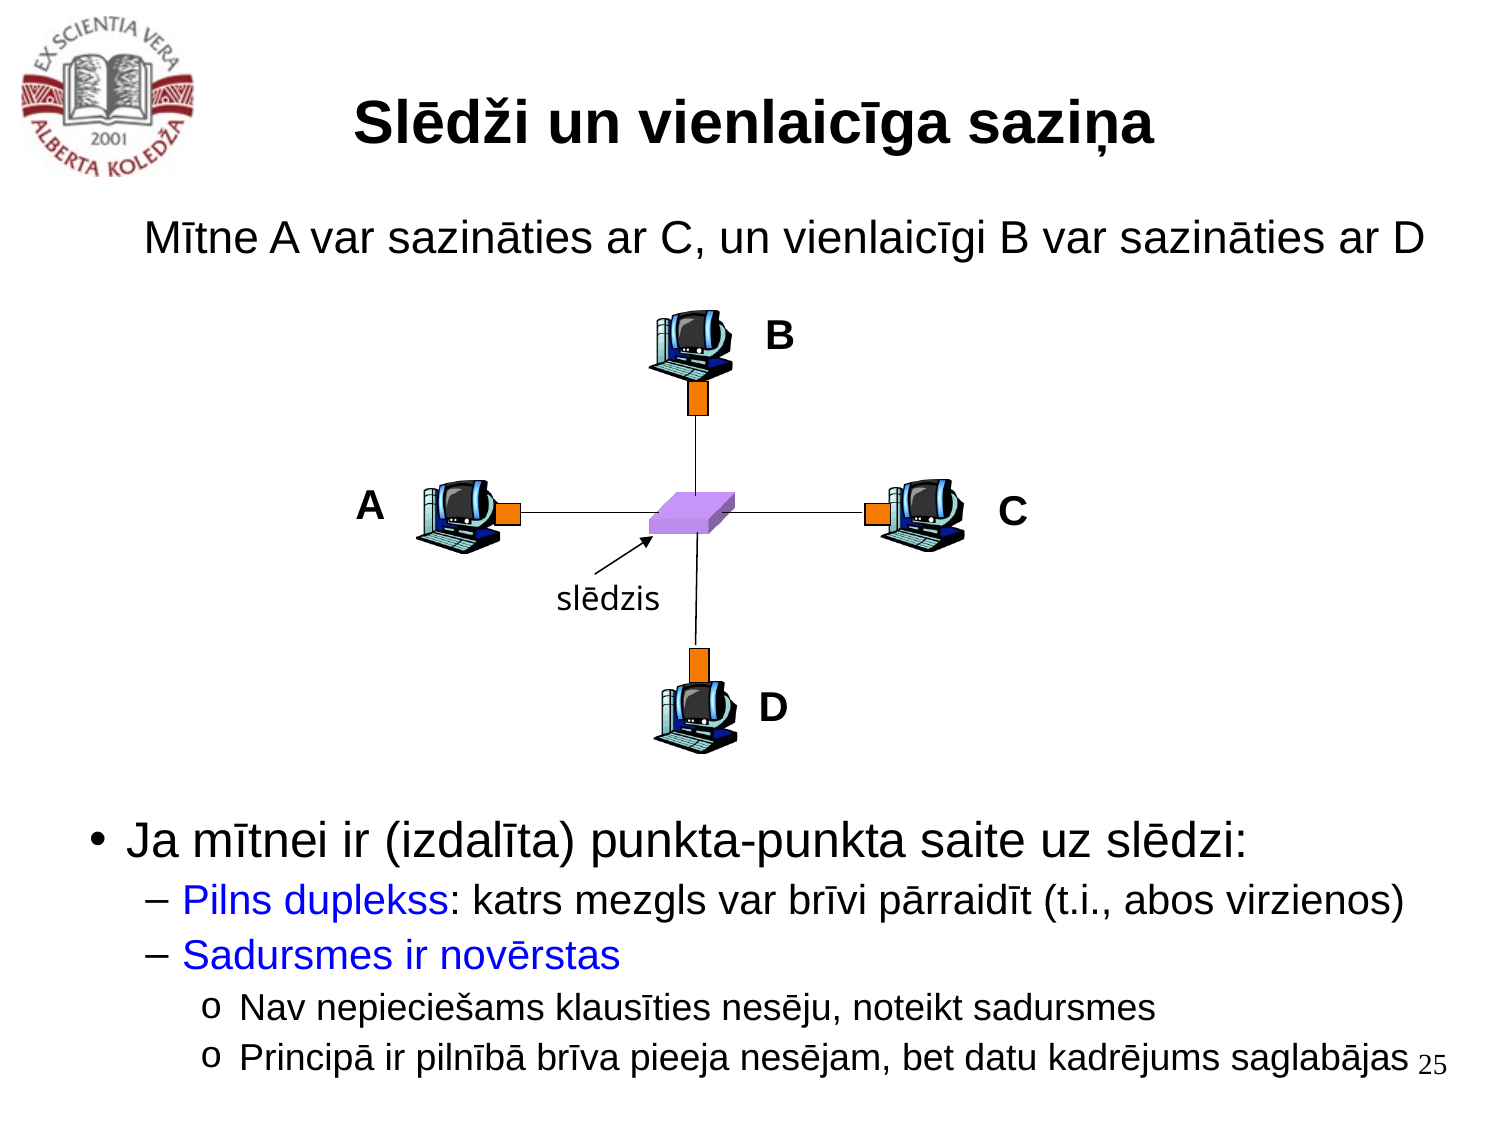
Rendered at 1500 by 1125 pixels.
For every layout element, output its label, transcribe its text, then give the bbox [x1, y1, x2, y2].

text_box [495, 503, 521, 526]
chart [653, 680, 738, 754]
text_box D [743, 671, 804, 738]
text_box slēdzis [541, 569, 676, 625]
chart [648, 309, 733, 383]
text_box C [983, 476, 1044, 542]
text_box [649, 520, 708, 534]
text_box Ja mītnei ir (izdalīta) punkta-punkta saite uz slēdzi: Pilns duplekss: katrs mezgls var brīvi pārraidīt (t.i., abos virzienos) Sadursmes ir novērstas Nav nepieciešams klausīties nesēju, noteikt sadursmes Principā ir pilnībā brīva pieeja nesējam, bet datu kadrējums saglabājas [74, 800, 1463, 1101]
title Slēdži un vienlaicīga saziņa [49, 62, 1438, 175]
chart [880, 478, 965, 552]
chart [415, 479, 501, 554]
text_box A [340, 470, 401, 536]
picture [21, 16, 194, 177]
text_box [865, 503, 891, 526]
text_box [689, 648, 710, 683]
list Mītne A var sazināties ar C, un vienlaicīgi B var sazināties ar D [74, 199, 1463, 300]
text_box [687, 381, 708, 416]
text_box B [750, 299, 811, 366]
